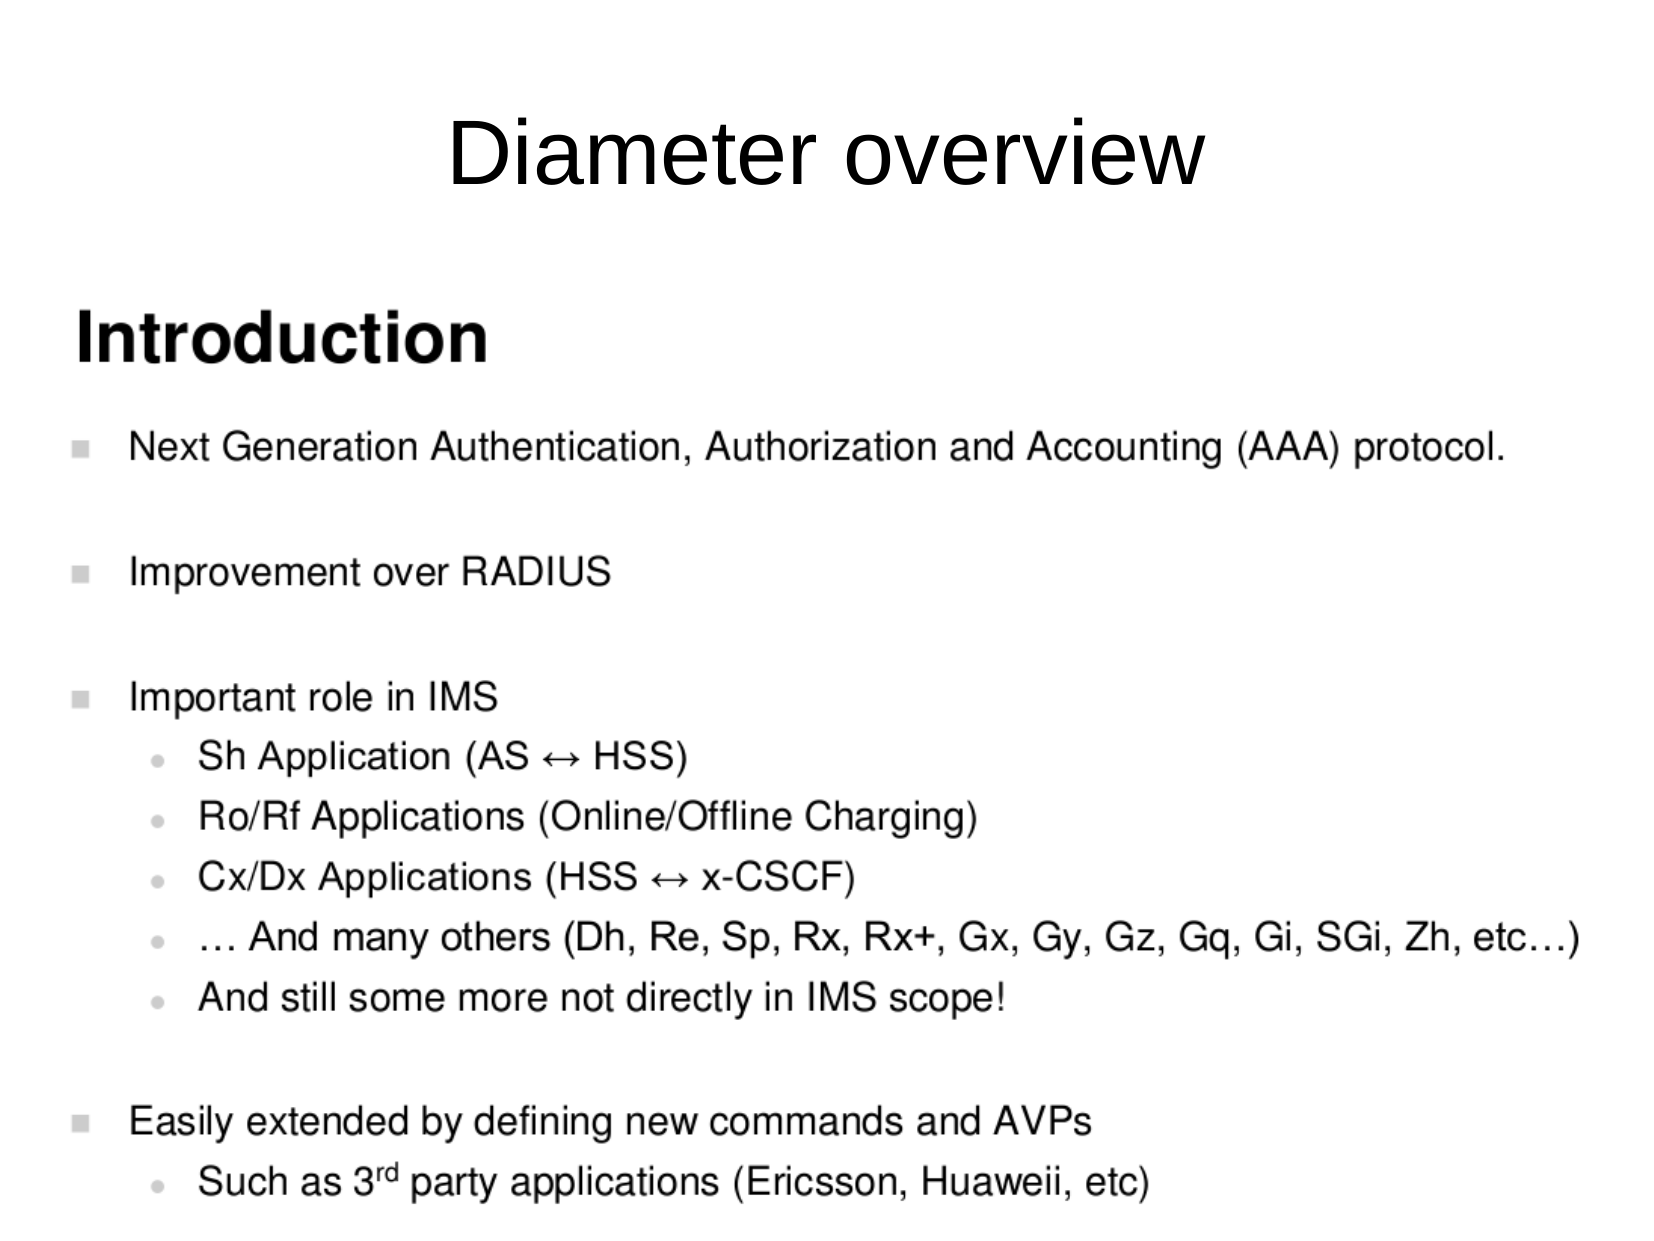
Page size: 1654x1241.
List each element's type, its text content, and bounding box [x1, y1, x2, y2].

picture [0, 258, 1654, 1241]
title Diameter overview [82, 56, 1571, 250]
